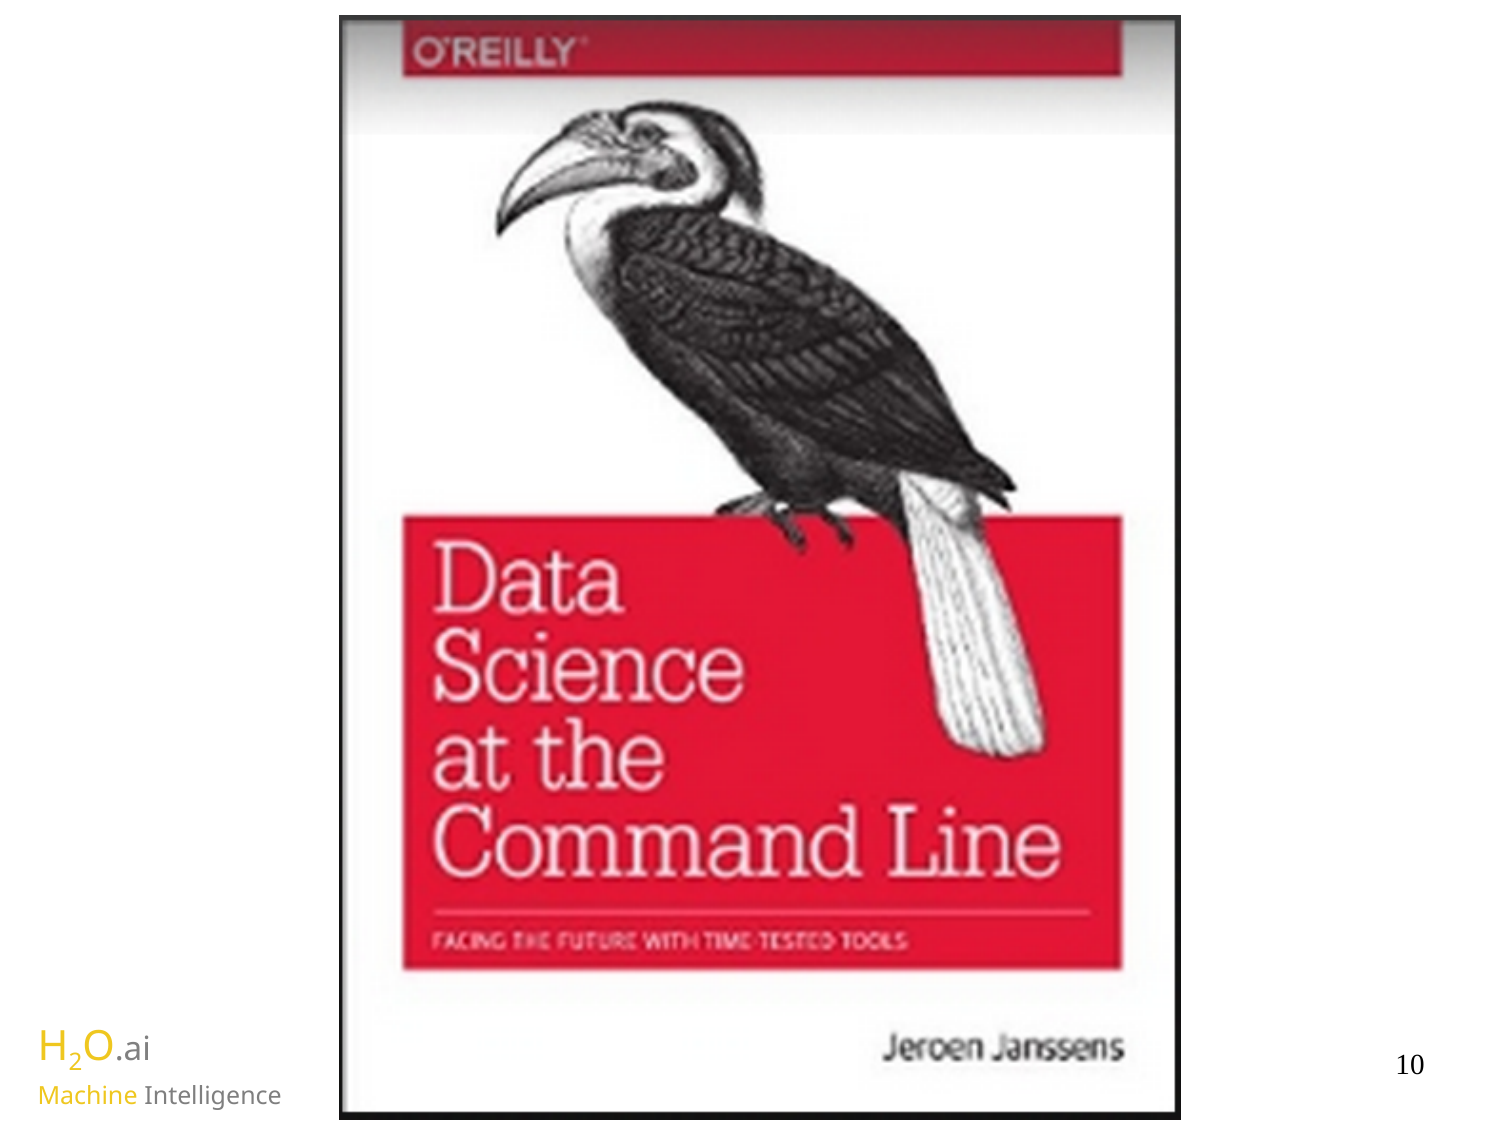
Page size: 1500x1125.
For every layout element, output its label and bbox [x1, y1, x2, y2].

picture [339, 15, 1181, 1121]
